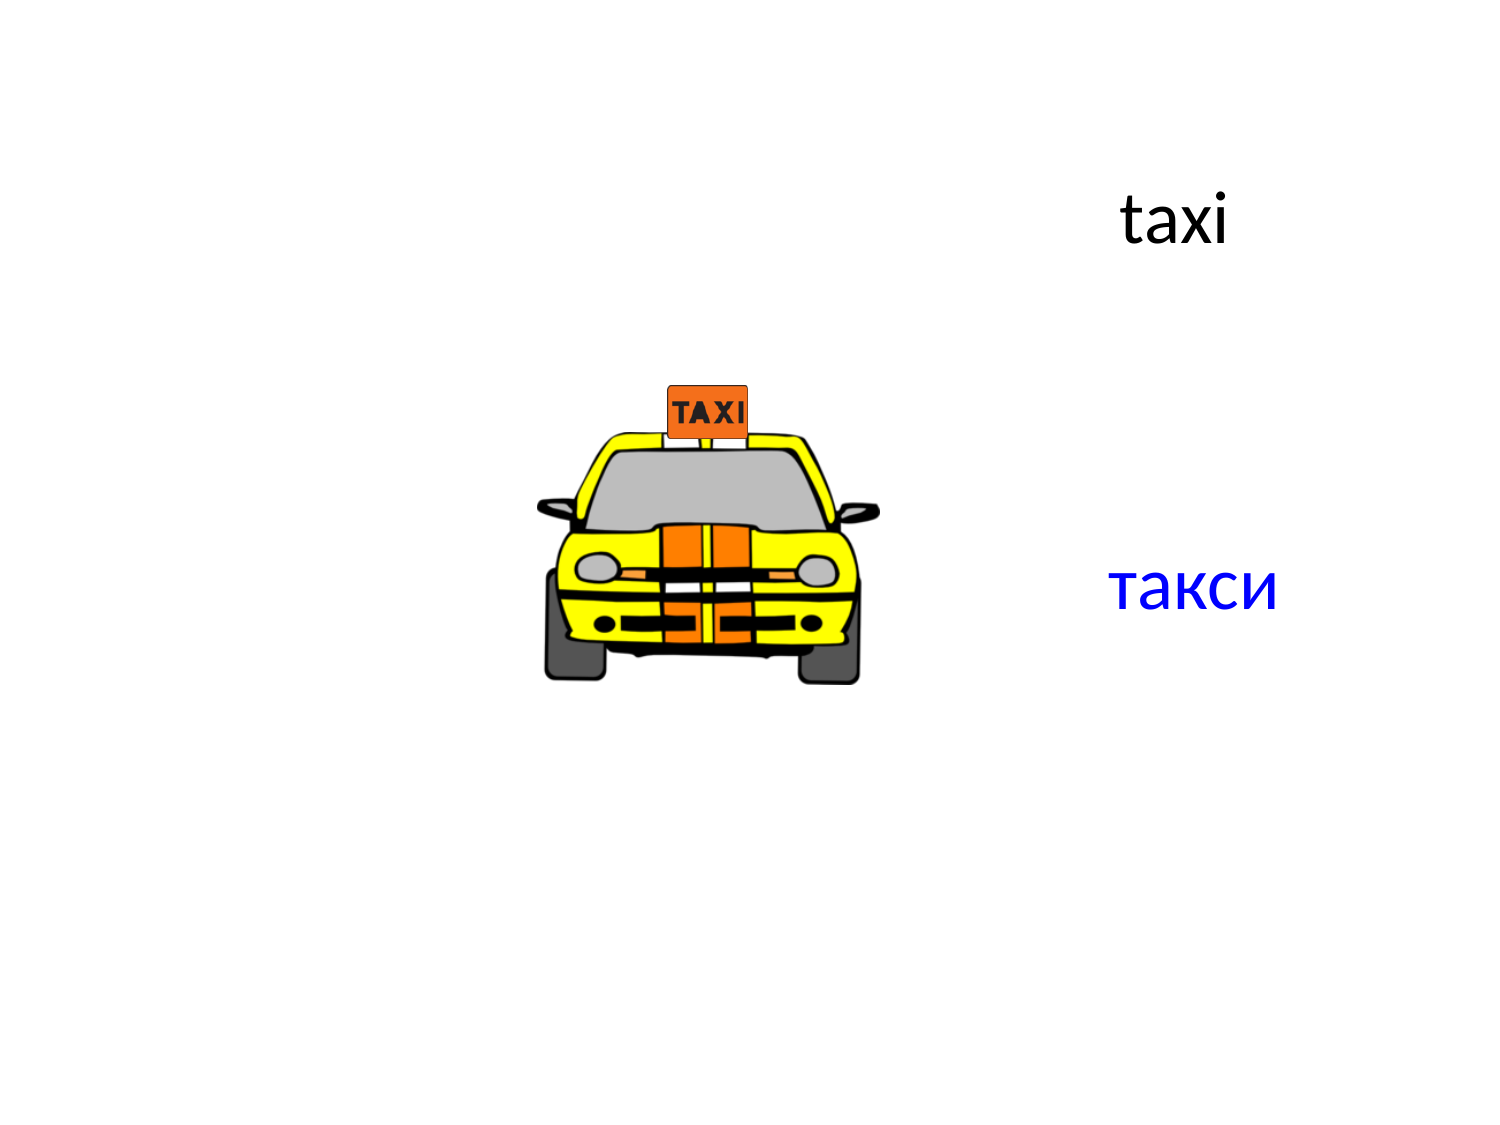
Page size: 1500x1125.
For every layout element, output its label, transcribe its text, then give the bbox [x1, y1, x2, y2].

picture [537, 385, 880, 685]
text_box такси [1093, 527, 1296, 633]
text_box taxi [1104, 160, 1245, 267]
